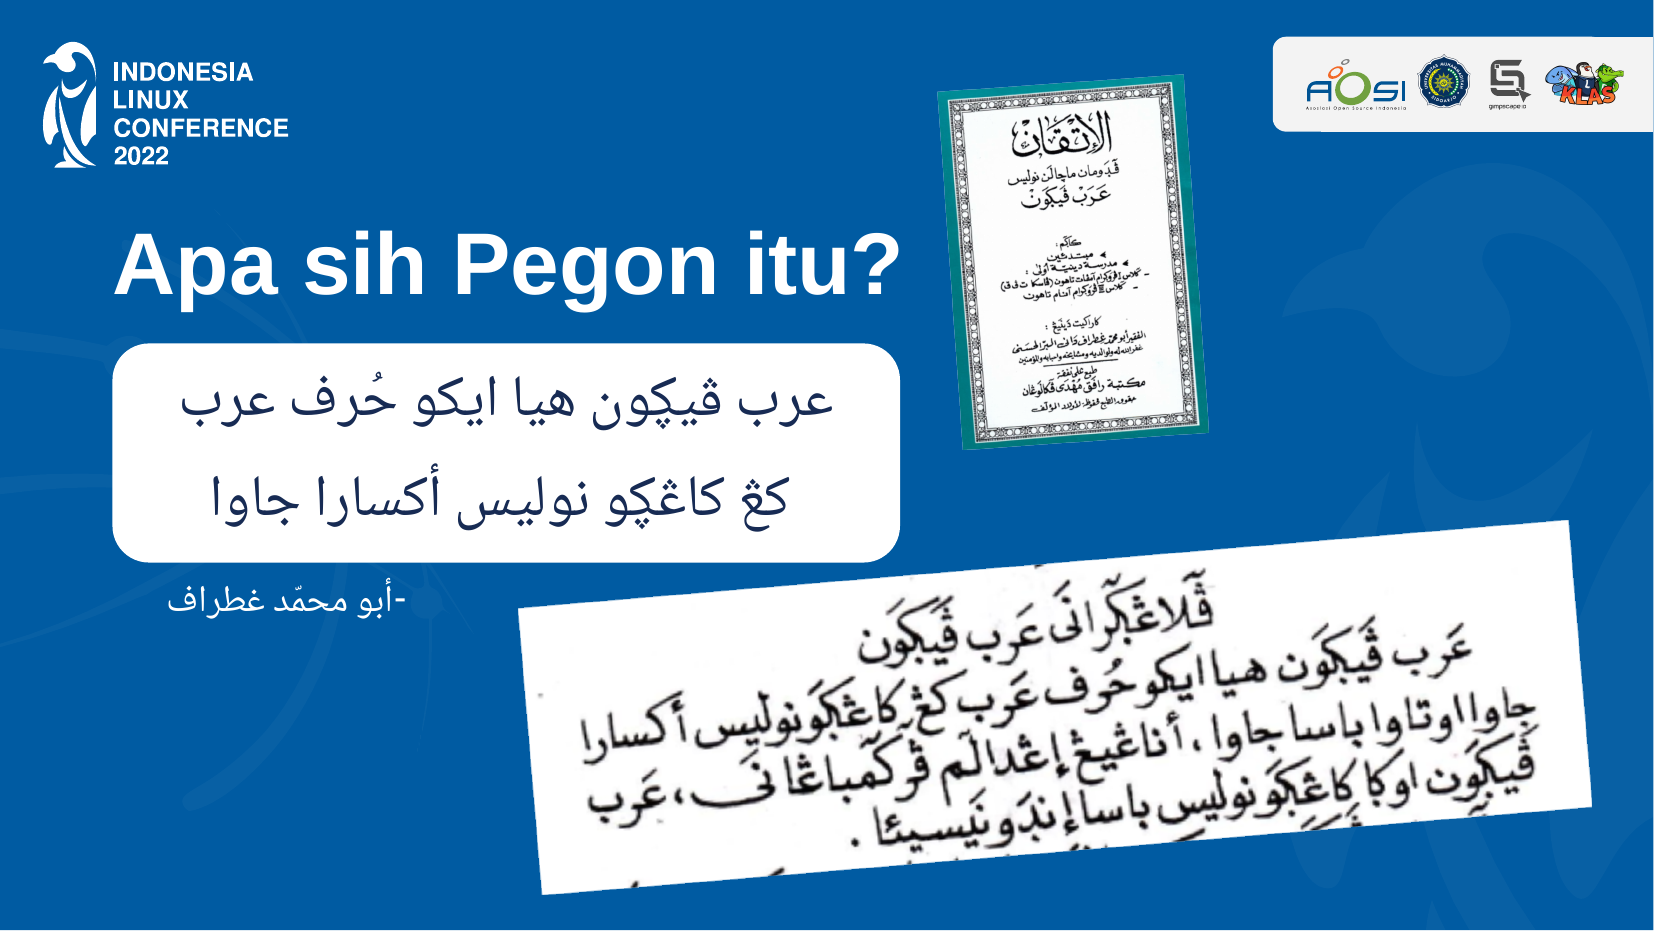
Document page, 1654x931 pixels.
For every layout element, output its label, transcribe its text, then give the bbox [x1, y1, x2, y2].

picture [517, 519, 1592, 895]
subtitle -أبو محمّد غطراف [75, 531, 451, 676]
picture [1417, 54, 1471, 108]
picture [937, 75, 1209, 451]
text_box عرب ڤيڮون هيا ايكو حُرف عرب كڠ كاڠڮو نوليس أكسارا جاوا [112, 343, 901, 563]
picture [1545, 62, 1624, 105]
title Apa sih Pegon itu? [112, 215, 1089, 338]
